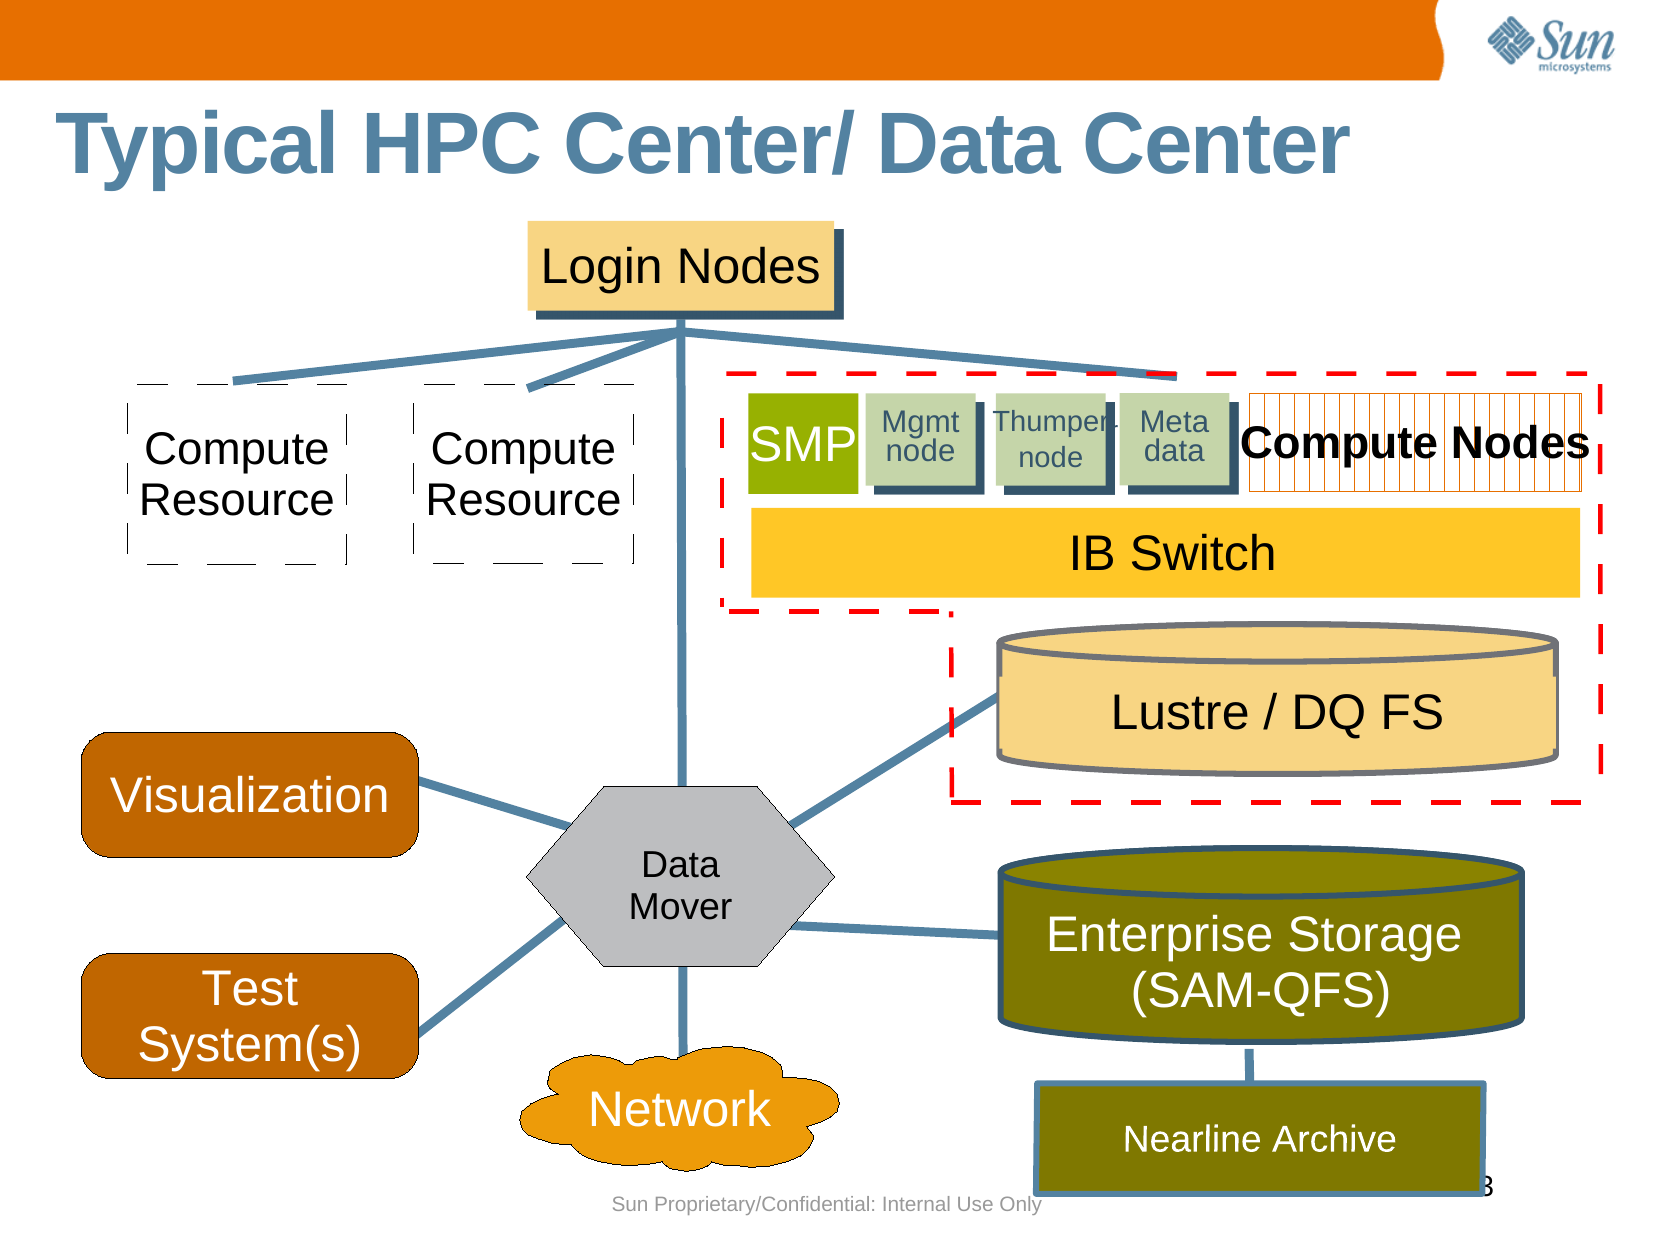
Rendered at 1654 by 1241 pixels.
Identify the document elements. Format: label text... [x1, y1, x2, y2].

text_box Visualization [89, 740, 411, 850]
text_box [1025, 1028, 1497, 1042]
text_box [999, 624, 1556, 676]
text_box Typical HPC Center/ Data Center [55, 103, 1519, 202]
text_box Nearline Archive [1035, 1083, 1484, 1194]
text_box [91, 732, 409, 740]
text_box Enterprise Storage (SAM-QFS) [1000, 896, 1522, 1028]
text_box [1000, 848, 1522, 896]
text_box [81, 742, 89, 848]
text_box [411, 963, 419, 1069]
text_box Compute Nodes [1249, 393, 1582, 492]
text_box Meta data [1119, 393, 1230, 486]
text_box IB Switch [751, 507, 1581, 598]
text_box Test System(s) [89, 961, 411, 1071]
text_box SMP [748, 393, 859, 494]
text_box [91, 850, 408, 858]
text_box [591, 952, 770, 967]
text_box [91, 953, 409, 961]
text_box [81, 963, 89, 1069]
text_box [526, 786, 835, 943]
text_box Compute Resource [413, 384, 634, 564]
text_box Compute Resource [127, 384, 347, 565]
text_box Mgmt node [865, 393, 976, 486]
text_box Network [519, 1046, 840, 1172]
picture [0, 0, 1654, 83]
text_box [411, 742, 419, 847]
text_box [91, 1071, 409, 1079]
text_box [999, 749, 1556, 774]
text_box Lustre / DQ FS [999, 676, 1556, 749]
text_box Login Nodes [527, 220, 835, 311]
text_box Data Mover [583, 819, 778, 952]
text_box Thumper node [995, 393, 1106, 486]
